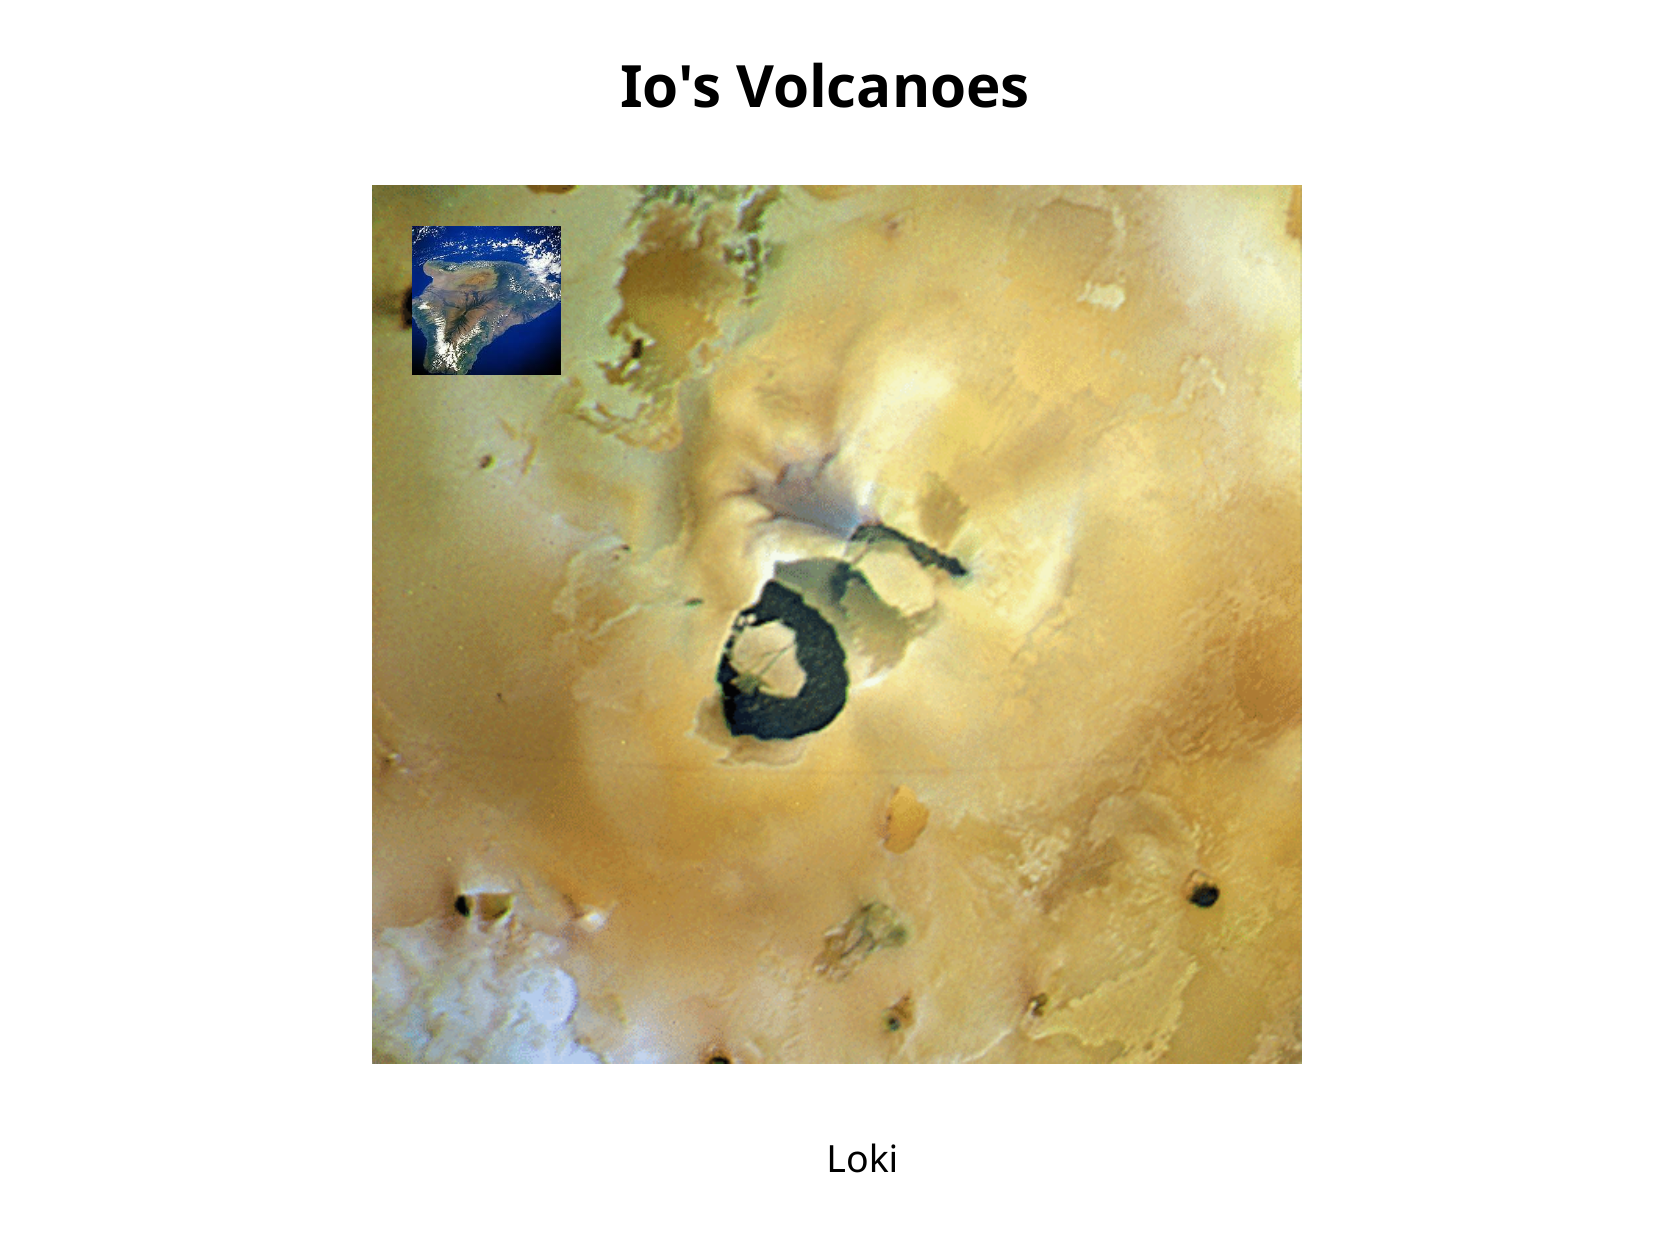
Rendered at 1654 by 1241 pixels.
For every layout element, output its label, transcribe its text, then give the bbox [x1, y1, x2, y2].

text_box Loki [600, 1125, 1126, 1193]
picture [372, 185, 1302, 1065]
text_box Io's Volcanoes [262, 37, 1388, 134]
